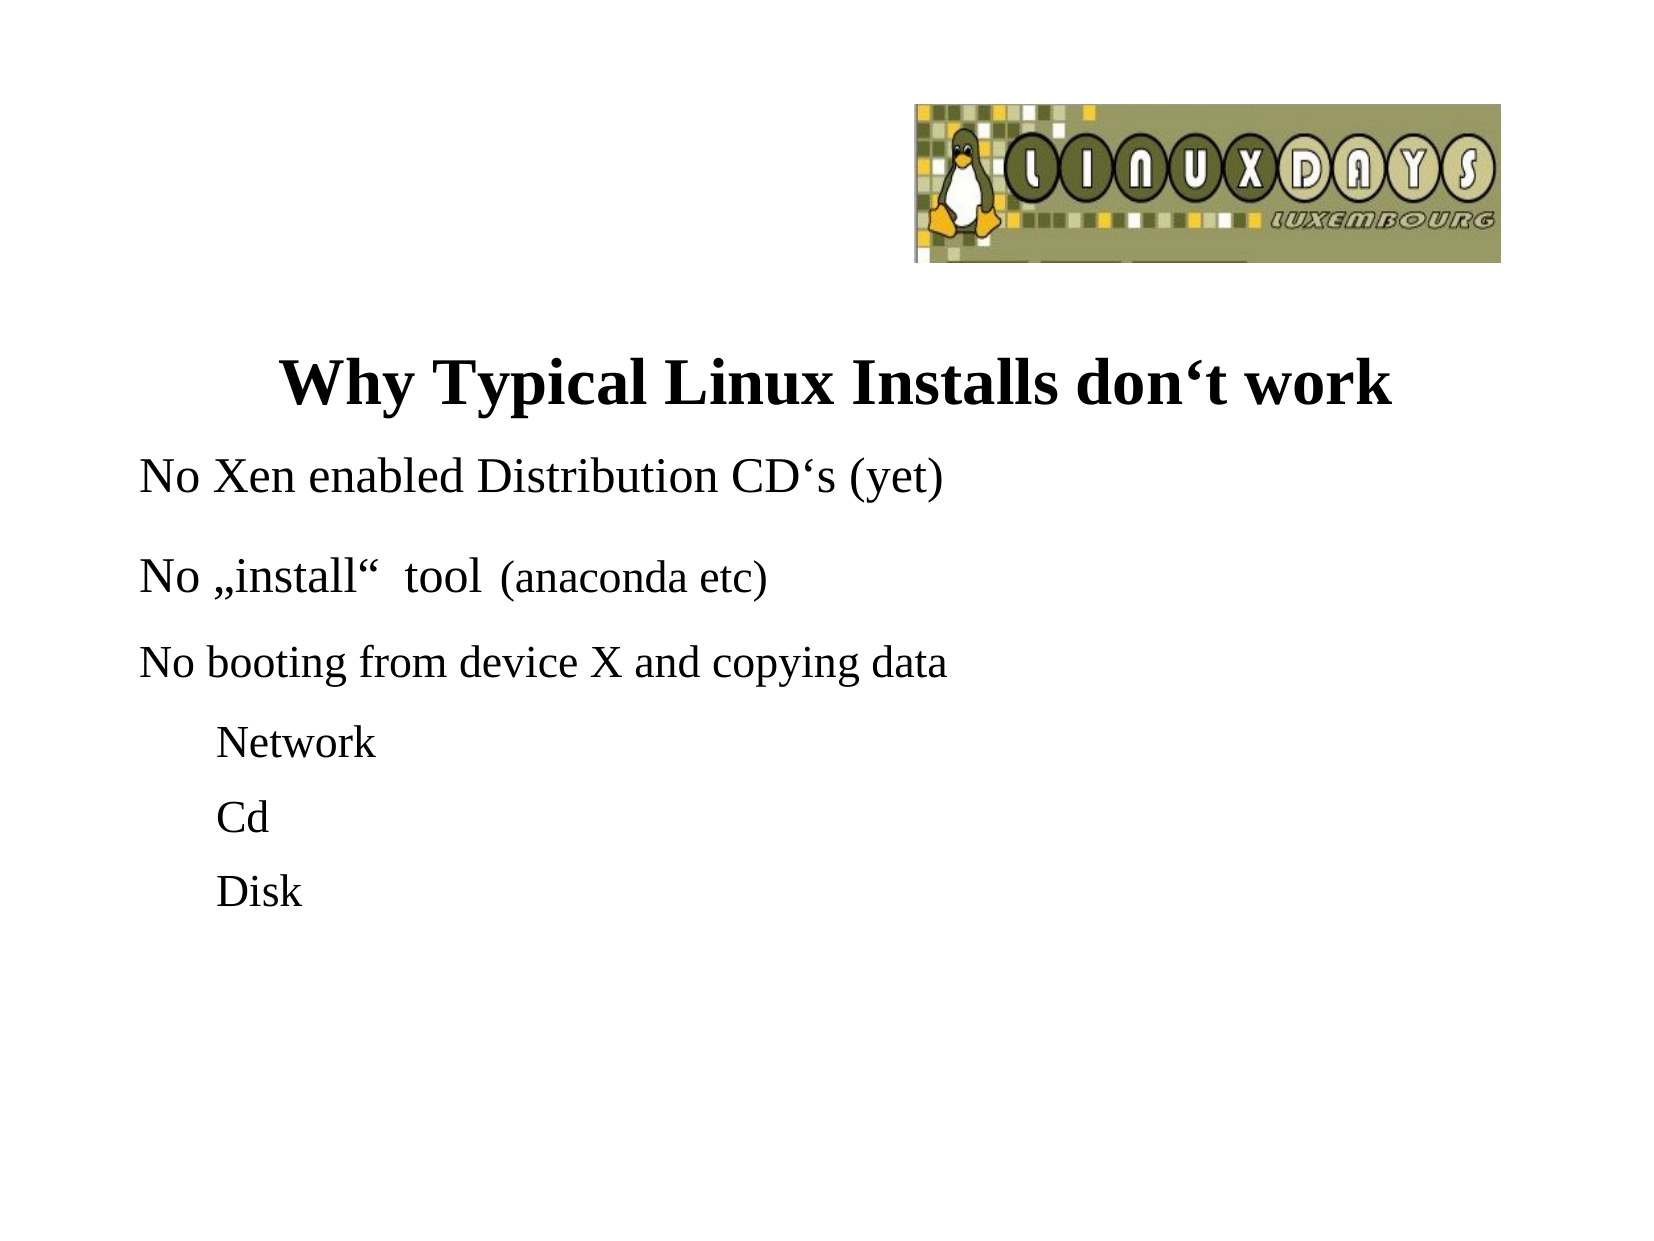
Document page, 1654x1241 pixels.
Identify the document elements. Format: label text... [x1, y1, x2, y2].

picture [914, 104, 1501, 263]
list Why Typical Linux Installs don‘t work No Xen enabled Distribution CD‘s (yet) No „install“ tool (anaconda etc) No booting from device X and copying data Network Cd Disk [121, 344, 1534, 1142]
